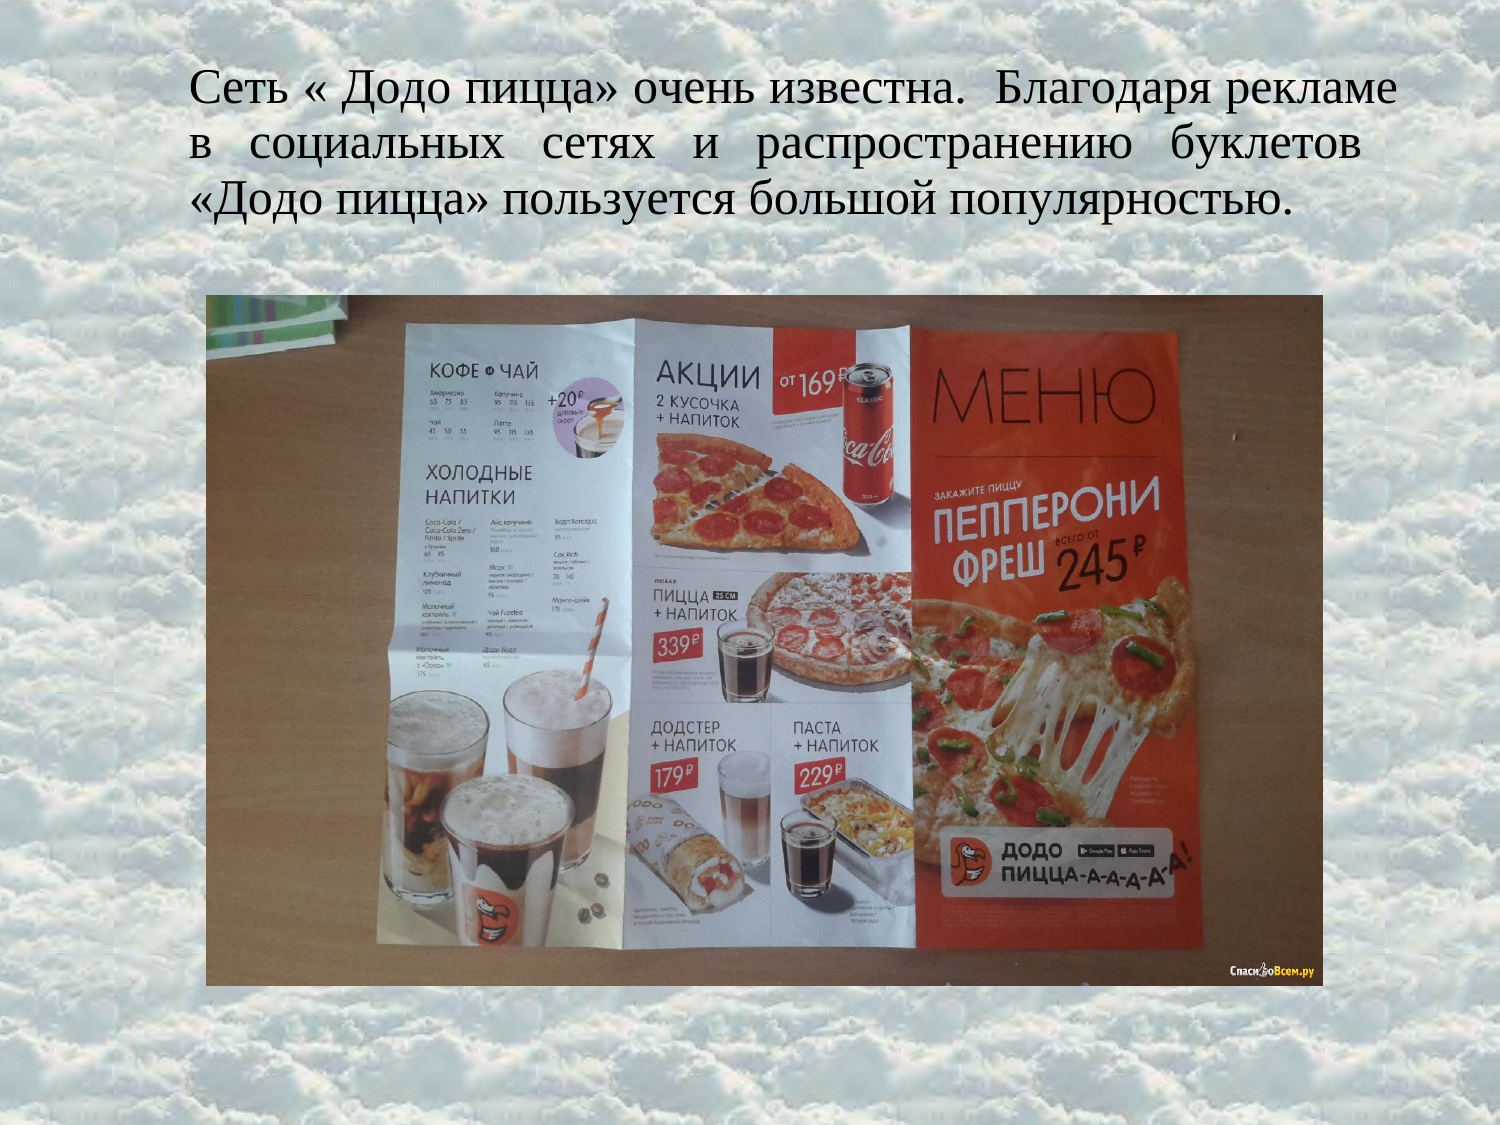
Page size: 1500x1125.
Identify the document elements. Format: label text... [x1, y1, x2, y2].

list Сеть « Додо пицца» очень известна. Благодаря рекламе в социальных сетях и распространению буклетов «Додо пицца» пользуется большой популярностью. [118, 59, 1400, 768]
picture [0, 0, 1500, 1125]
